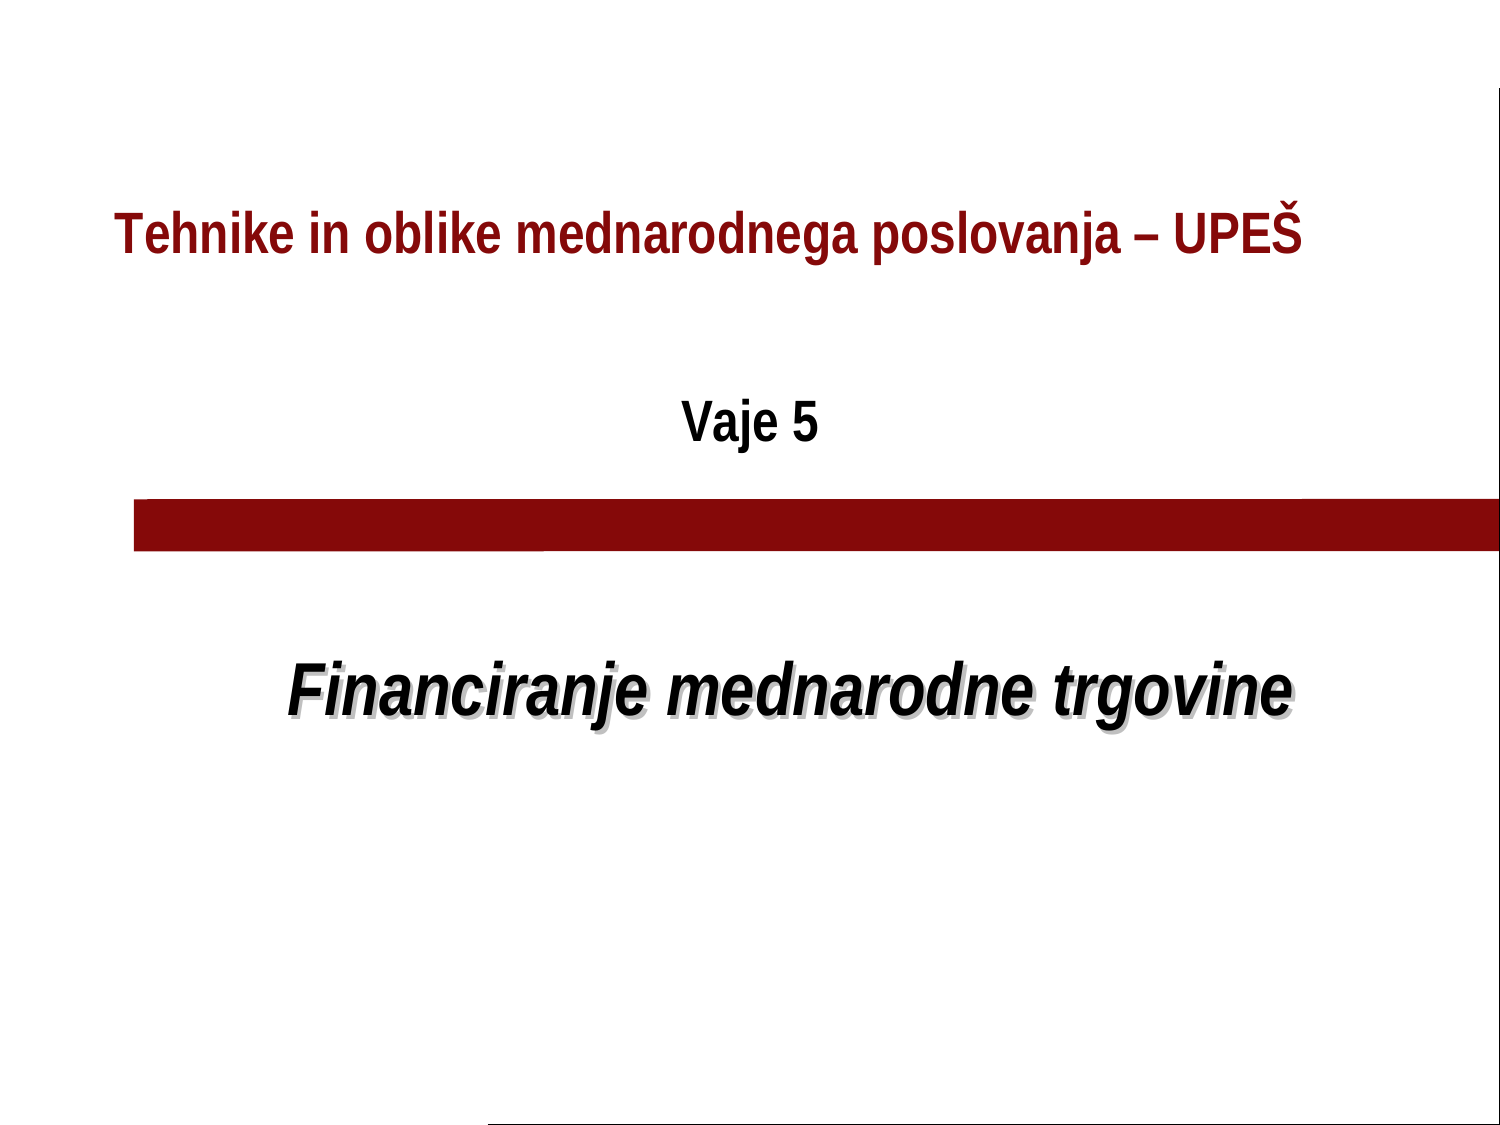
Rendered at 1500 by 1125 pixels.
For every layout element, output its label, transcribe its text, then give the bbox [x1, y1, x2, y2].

title Financiranje mednarodne trgovine [135, 633, 1447, 821]
